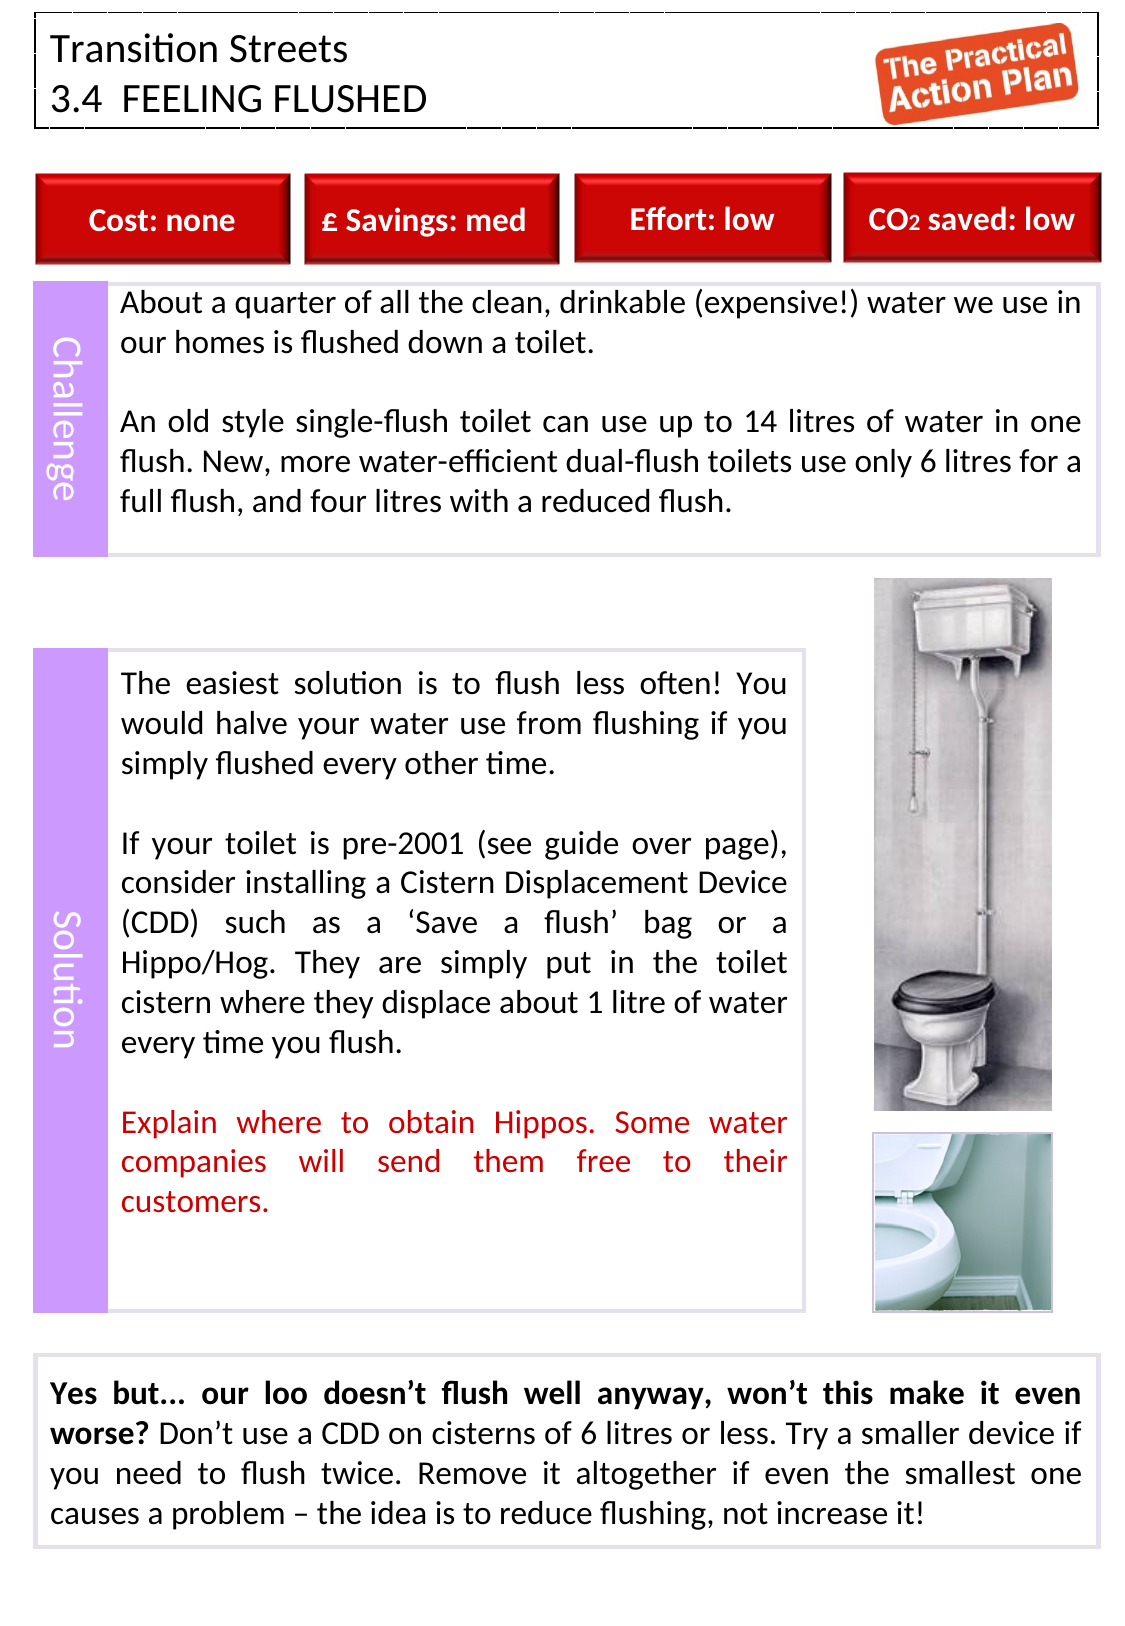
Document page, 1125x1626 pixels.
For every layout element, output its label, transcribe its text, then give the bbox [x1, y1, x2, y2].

text_box Yes but... our loo doesn’t flush well anyway, won’t this make it even worse? Don’t use a CDD on cisterns of 6 litres or less. Try a smaller device if you need to flush twice. Remove it altogether if even the smallest one causes a problem – the idea is to reduce flushing, not increase it! [35, 1355, 1099, 1548]
text_box Challenge [35, 283, 106, 556]
text_box The easiest solution is to flush less often! You would halve your water use from flushing if you simply flushed every other time. If your toilet is pre-2001 (see guide over page), consider installing a Cistern Displacement Device (CDD) such as a ‘Save a flush’ bag or a Hippo/Hog. They are simply put in the toilet cistern where they displace about 1 litre of water every time you flush. Explain where to obtain Hippos. Some water companies will send them free to their customers. [107, 649, 804, 1312]
text_box Cost: none [35, 173, 290, 263]
picture [33, 171, 292, 266]
text_box £ Savings: med [304, 173, 559, 263]
text_box Transition Streets 3.4 FEELING FLUSHED [35, 12, 1099, 129]
picture [572, 171, 833, 265]
picture [874, 578, 1052, 1111]
picture [841, 170, 1103, 265]
picture [302, 171, 561, 266]
picture [874, 1133, 1052, 1312]
text_box About a quarter of all the clean, drinkable (expensive!) water we use in our homes is flushed down a toilet. An old style single-flush toilet can use up to 14 litres of water in one flush. New, more water-efficient dual-flush toilets use only 6 litres for a full flush, and four litres with a reduced flush. [106, 284, 1099, 556]
text_box CO2 saved: low [844, 172, 1100, 262]
text_box Effort: low [575, 172, 830, 262]
text_box Solution [35, 649, 107, 1312]
